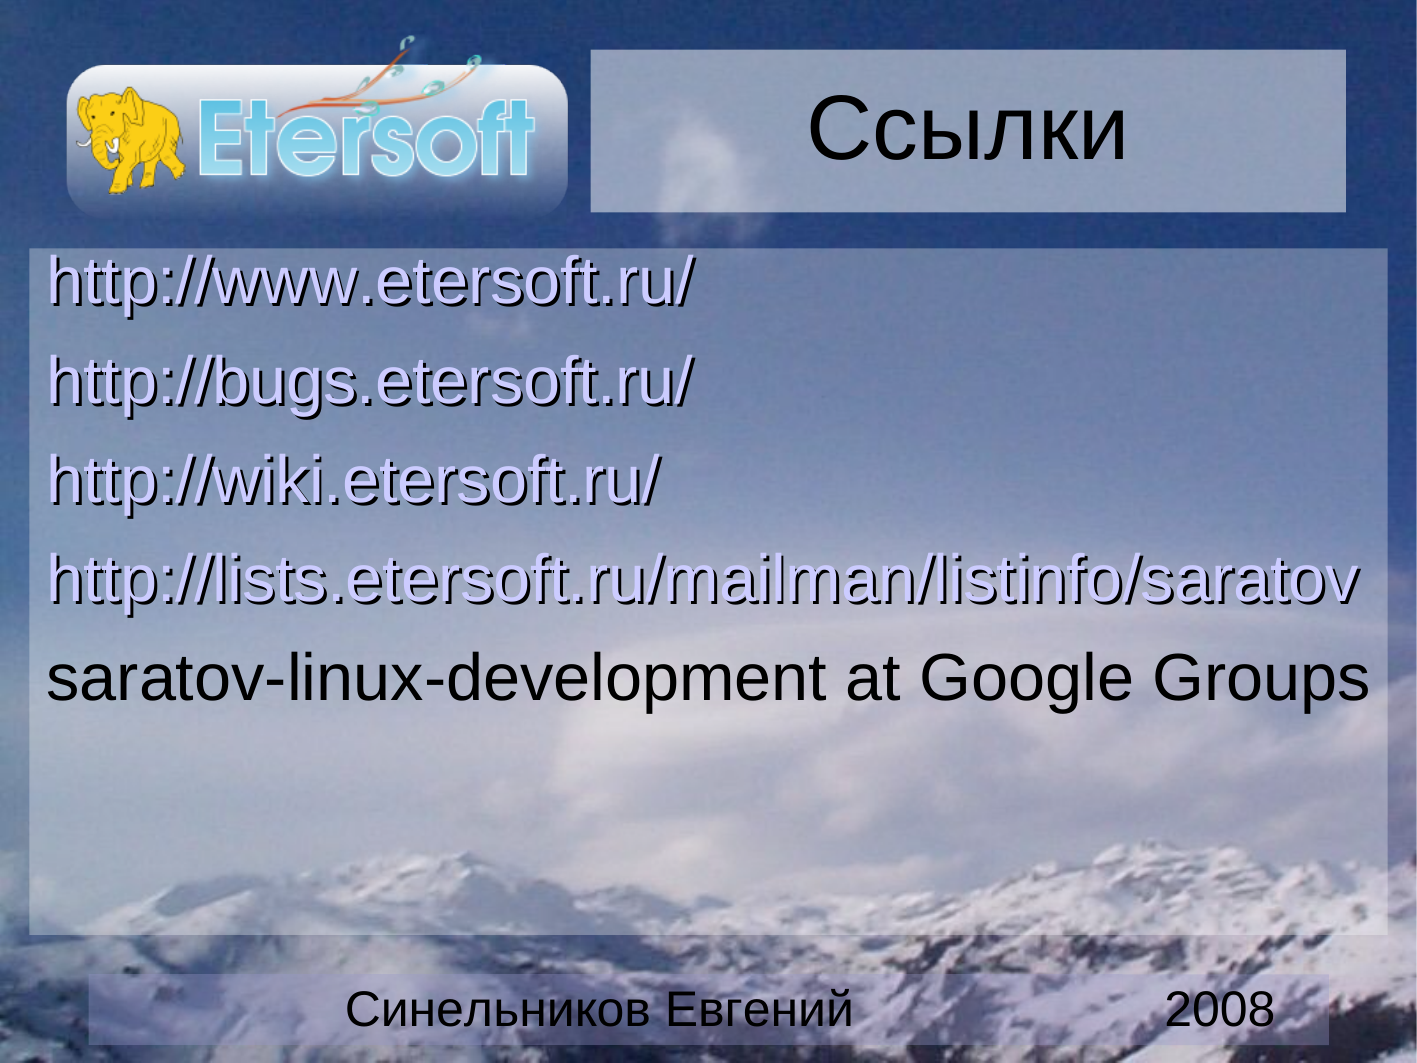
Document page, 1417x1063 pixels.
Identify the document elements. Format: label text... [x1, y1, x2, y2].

title Ссылки [590, 49, 1346, 213]
list http://www.etersoft.ru/ http://bugs.etersoft.ru/ http://wiki.etersoft.ru/ http://lists.etersoft.ru/mailman/listinfo/saratov saratov-linux-development at Google Groups [29, 248, 1388, 935]
picture [0, 0, 1417, 1063]
